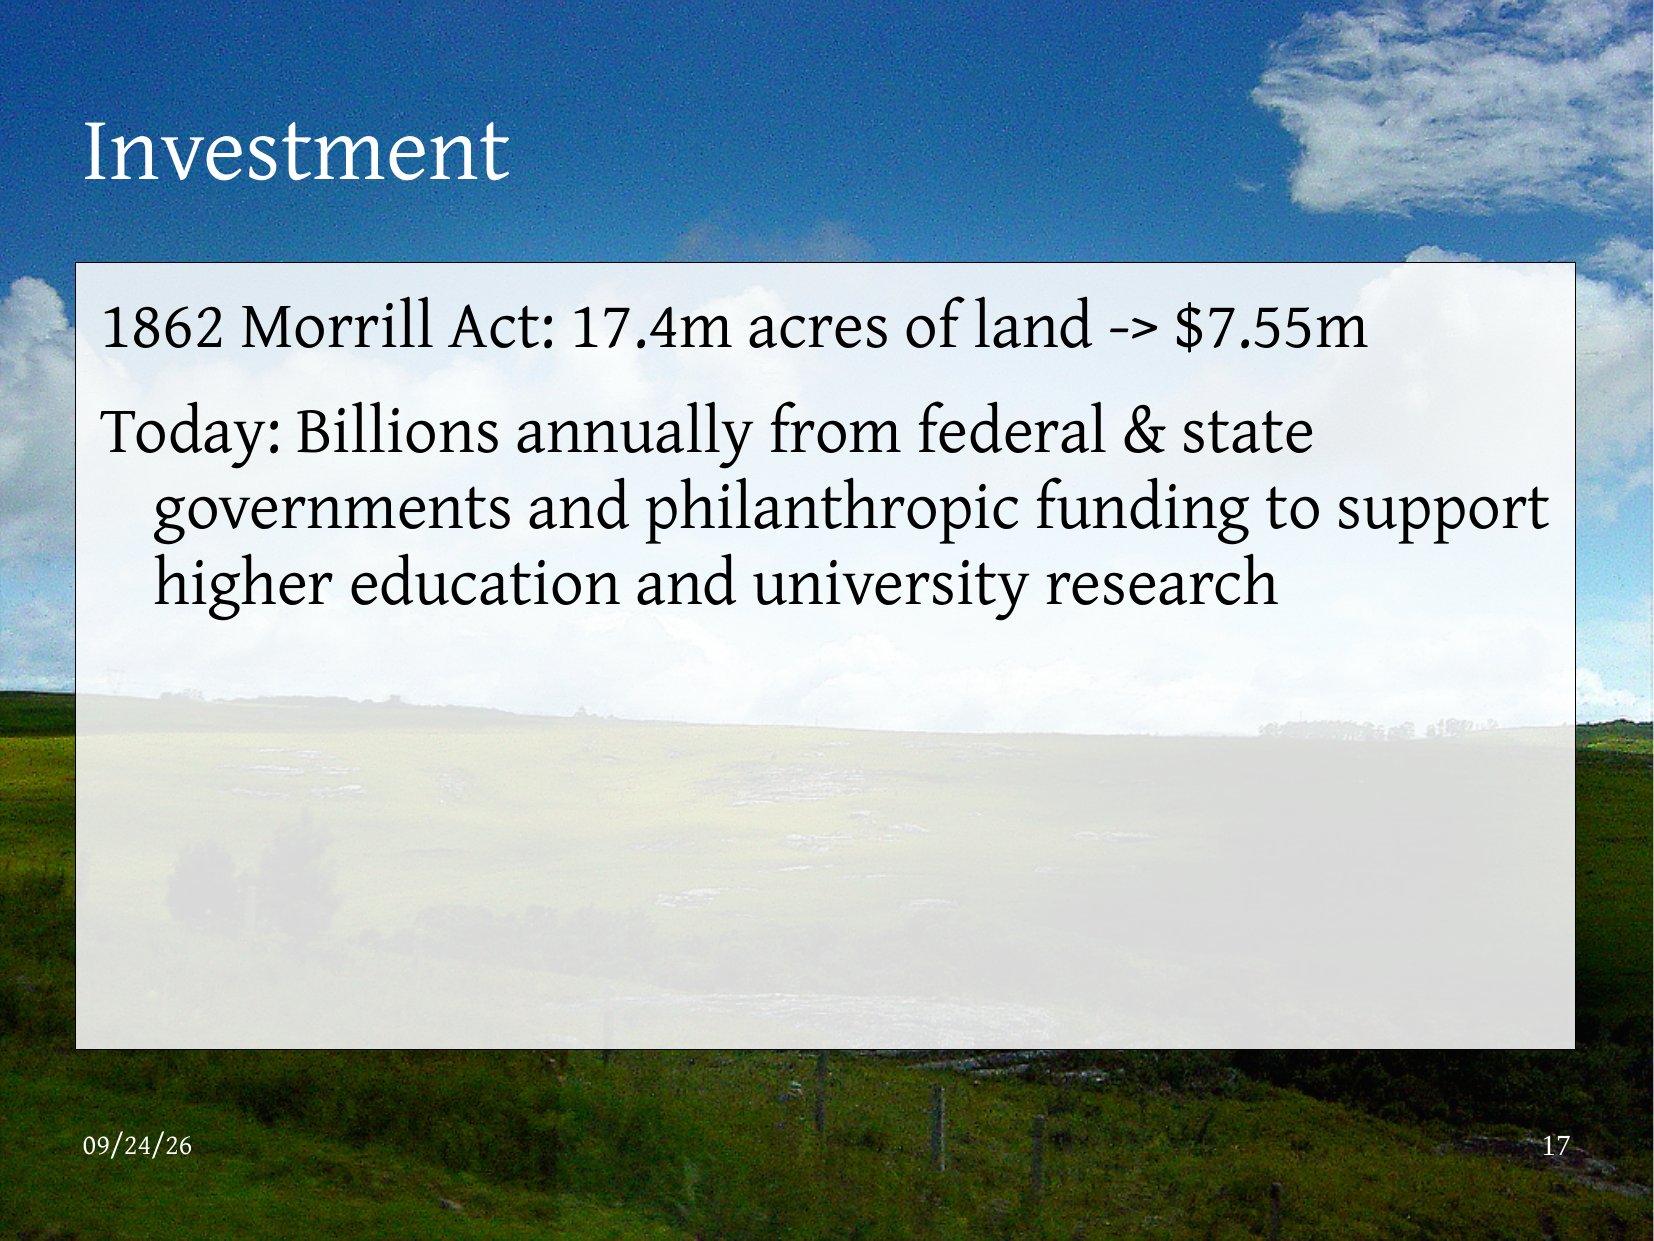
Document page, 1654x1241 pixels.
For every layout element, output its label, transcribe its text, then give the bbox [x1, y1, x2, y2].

picture [0, 0, 1654, 1241]
list 1862 Morrill Act: 17.4m acres of land -> $7.55m Today: Billions annually from federal & state governments and philanthropic funding to support higher education and university research [82, 290, 1571, 1094]
title Investment [82, 56, 1571, 250]
